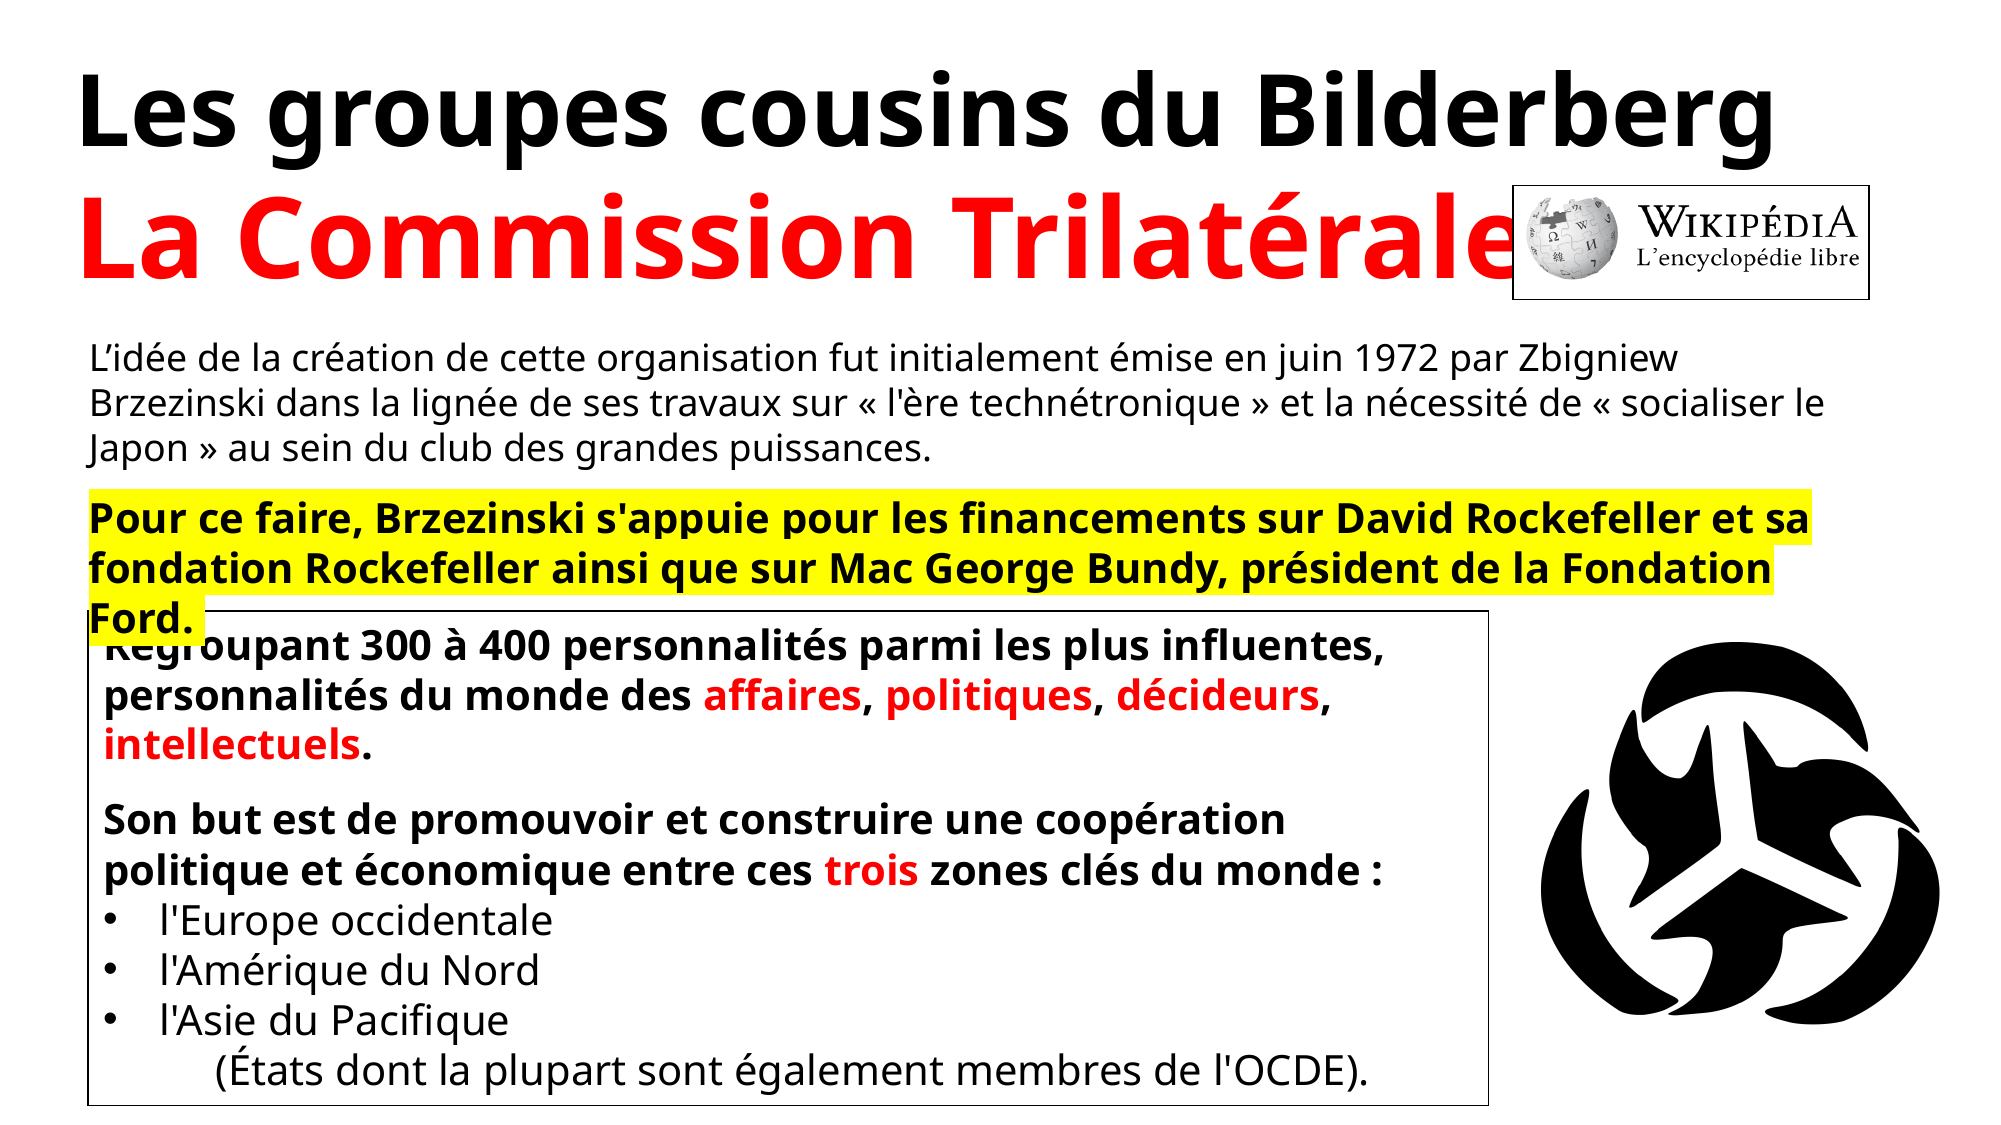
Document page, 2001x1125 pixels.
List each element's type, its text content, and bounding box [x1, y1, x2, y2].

picture [1513, 186, 1868, 299]
text_box Les groupes cousins du Bilderberg La Commission Trilatérale [59, 39, 1941, 312]
picture [1539, 641, 1941, 1026]
text_box Regroupant 300 à 400 personnalités parmi les plus influentes, personnalités du monde des affaires, politiques, décideurs, intellectuels. Son but est de promouvoir et construire une coopération politique et économique entre ces trois zones clés du monde : l'Europe occidentale l'Amérique du Nord l'Asie du Pacifique (États dont la plupart sont également membres de l'OCDE). [88, 610, 1489, 1106]
text_box L’idée de la création de cette organisation fut initialement émise en juin 1972 par Zbigniew Brzezinski dans la lignée de ses travaux sur « l'ère technétronique » et la nécessité de « socialiser le Japon » au sein du club des grandes puissances. Pour ce faire, Brzezinski s'appuie pour les financements sur David Rockefeller et sa fondation Rockefeller ainsi que sur Mac George Bundy, président de la Fondation Ford. [73, 326, 1847, 602]
